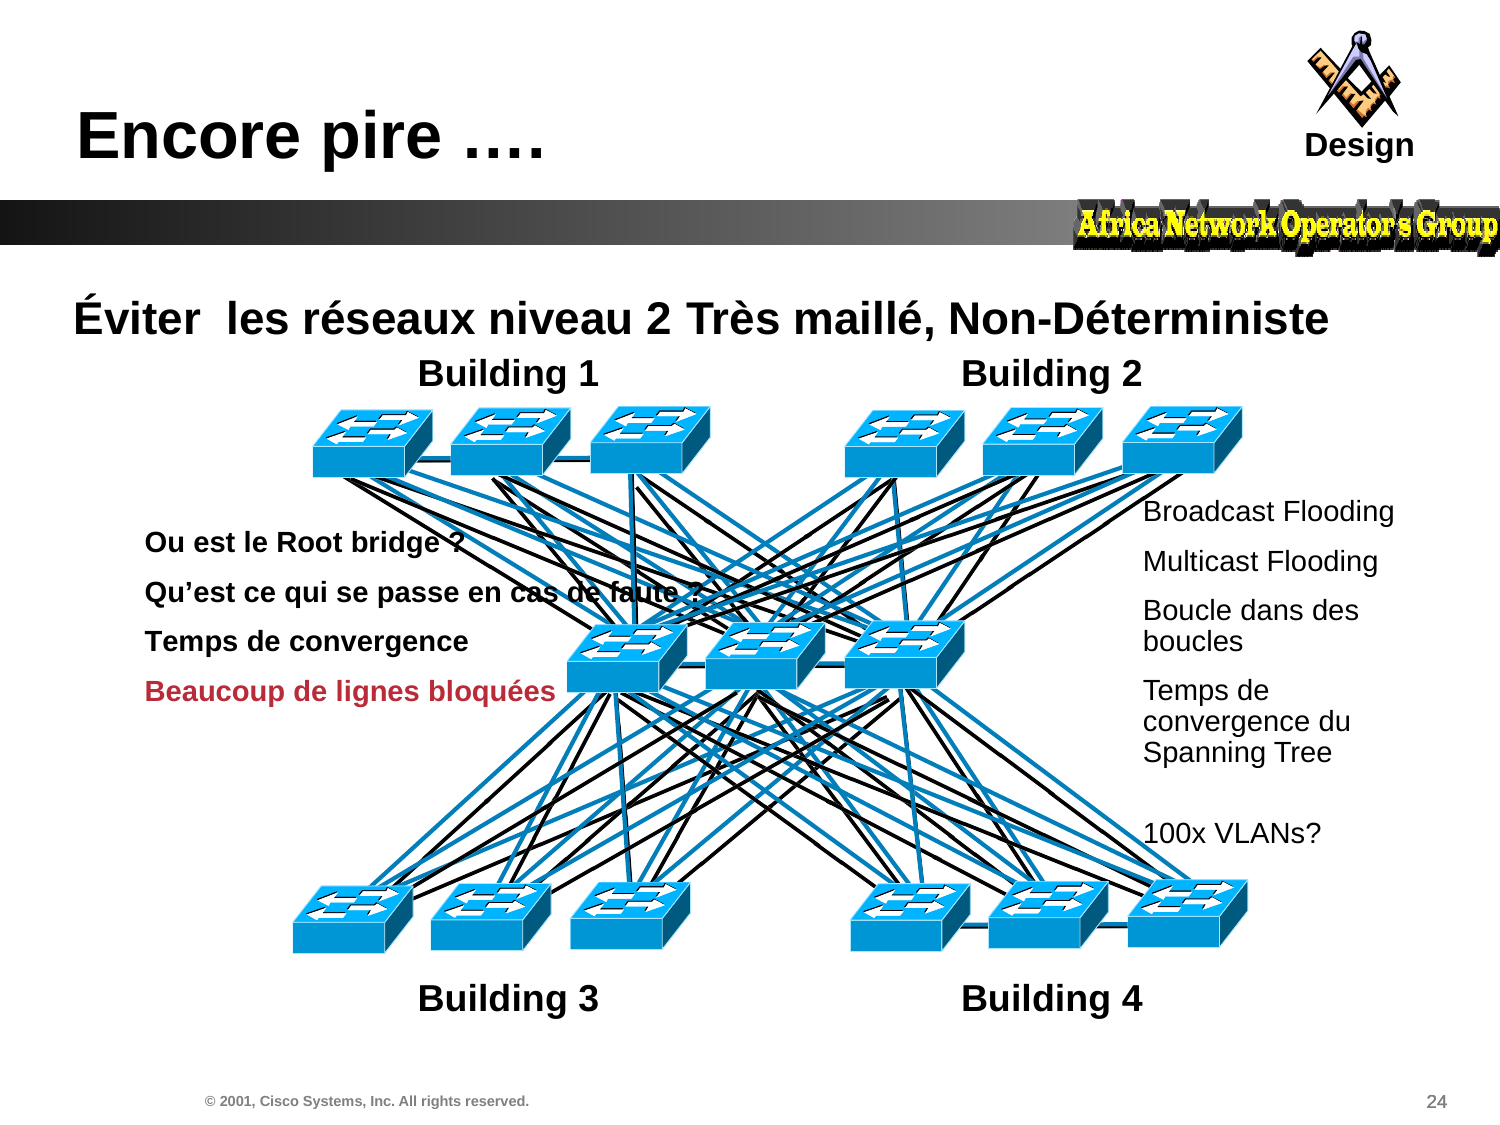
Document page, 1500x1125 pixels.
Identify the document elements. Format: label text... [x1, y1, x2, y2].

picture [866, 906, 901, 917]
picture [506, 426, 543, 436]
picture [860, 433, 896, 443]
picture [925, 883, 972, 922]
picture [987, 928, 1110, 950]
picture [871, 628, 907, 639]
picture [720, 645, 757, 655]
picture [623, 643, 659, 653]
list Ou est le Root bridge ? Qu’est ce qui se passe en cas de faute ? Temps de convergence Beaucoup de lignes bloquées [50, 503, 417, 837]
text_box Éviter les réseaux niveau 2 Très maillé, Non-Déterministe [62, 281, 1415, 352]
picture [466, 431, 502, 441]
picture [617, 414, 653, 425]
picture [820, 622, 827, 661]
picture [638, 885, 674, 896]
picture [849, 883, 972, 953]
picture [586, 905, 622, 915]
picture [606, 429, 642, 439]
picture [369, 428, 404, 438]
picture [450, 407, 572, 455]
text_box Building 3 [387, 970, 630, 1026]
picture [412, 461, 434, 476]
picture [583, 648, 619, 658]
picture [787, 666, 827, 691]
title Encore pire …. [62, 41, 1313, 180]
picture [918, 887, 954, 898]
picture [1307, 29, 1402, 118]
picture [1144, 906, 1179, 913]
picture [570, 882, 692, 951]
picture [566, 624, 605, 661]
picture [309, 909, 344, 919]
picture [1149, 414, 1185, 425]
picture [1127, 906, 1249, 949]
picture [320, 893, 355, 904]
text_box Design [1292, 118, 1428, 169]
picture [430, 883, 458, 920]
picture [518, 411, 555, 422]
picture [761, 641, 797, 651]
picture [912, 624, 949, 635]
picture [773, 625, 808, 636]
text_box Building 1 [403, 344, 615, 400]
picture [430, 883, 552, 952]
picture [658, 409, 694, 420]
picture [487, 902, 523, 912]
picture [906, 902, 942, 912]
picture [712, 690, 735, 694]
picture [987, 881, 1013, 922]
picture [457, 891, 493, 902]
picture [844, 623, 865, 657]
picture [1102, 906, 1110, 922]
picture [646, 425, 682, 435]
text_box Broadcast Flooding Multicast Flooding Boucle dans des boucles Temps de convergence du Spanning Tree 100x VLANs? [1105, 485, 1433, 906]
picture [860, 644, 896, 654]
picture [659, 690, 672, 694]
picture [999, 430, 1034, 441]
picture [594, 632, 630, 644]
picture [1044, 900, 1080, 910]
text_box Building 2 [946, 344, 1158, 400]
picture [292, 885, 369, 922]
picture [844, 410, 872, 446]
picture [1137, 429, 1174, 439]
picture [499, 887, 534, 897]
picture [312, 409, 434, 455]
picture [901, 639, 937, 649]
text_box Building 4 [931, 970, 1173, 1025]
picture [674, 624, 689, 661]
picture [901, 428, 936, 439]
picture [361, 889, 397, 900]
picture [982, 407, 1010, 444]
picture [1190, 409, 1226, 420]
picture [626, 900, 662, 910]
picture [1009, 415, 1045, 426]
picture [597, 889, 633, 901]
picture [292, 885, 414, 955]
picture [1020, 407, 1104, 477]
picture [635, 628, 671, 639]
picture [704, 622, 732, 661]
picture [1050, 411, 1086, 422]
picture [1014, 889, 1050, 900]
picture [340, 417, 375, 428]
picture [477, 415, 513, 426]
picture [543, 461, 572, 477]
picture [380, 413, 417, 424]
picture [876, 891, 913, 902]
picture [665, 666, 689, 693]
picture [1004, 904, 1040, 914]
picture [1122, 406, 1150, 442]
picture [1162, 406, 1244, 475]
picture [1056, 884, 1092, 895]
picture [590, 406, 618, 443]
picture [328, 433, 364, 443]
picture [871, 418, 907, 429]
picture [1127, 906, 1134, 916]
picture [669, 406, 712, 475]
picture [400, 474, 423, 479]
picture [731, 630, 767, 641]
picture [570, 882, 598, 918]
picture [1178, 425, 1214, 435]
picture [912, 413, 948, 424]
picture [937, 620, 966, 690]
picture [447, 906, 483, 916]
picture [893, 410, 966, 479]
picture [349, 904, 385, 914]
picture [1039, 426, 1075, 436]
